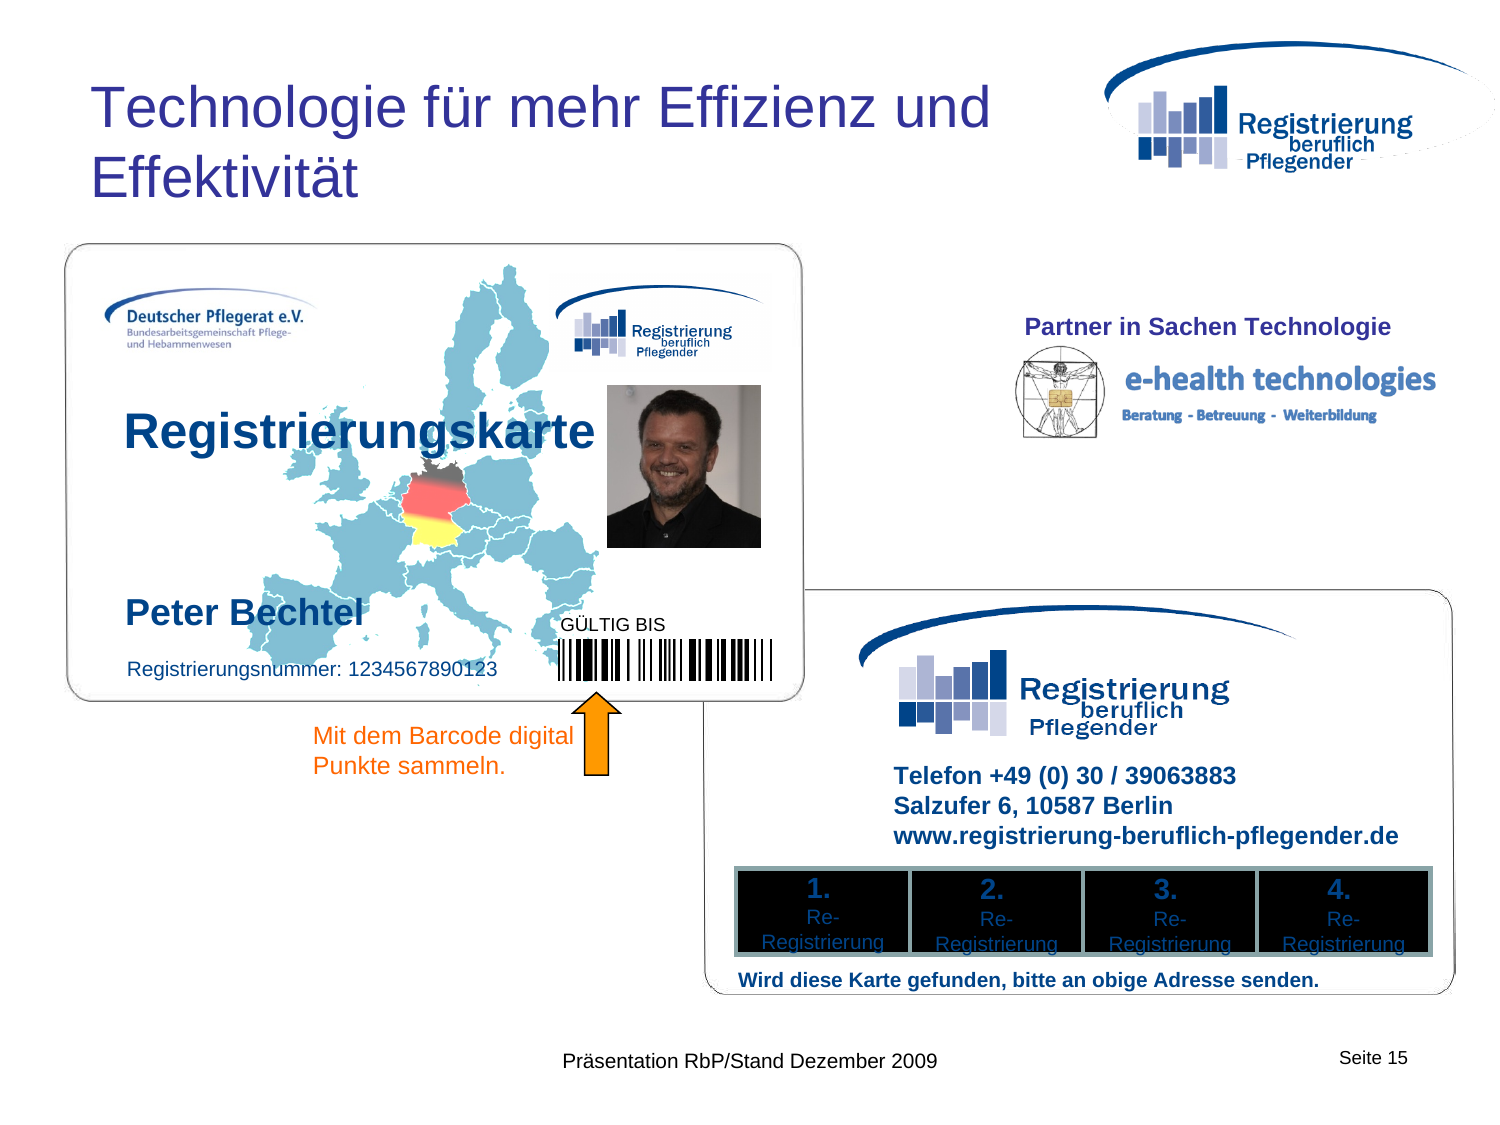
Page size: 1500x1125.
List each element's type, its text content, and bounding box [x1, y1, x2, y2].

text_box 1. Re-Registrierung [736, 868, 909, 955]
picture [64, 243, 1456, 995]
picture [1013, 343, 1457, 441]
text_box 4. Re-Registrierung [1256, 868, 1431, 955]
text_box Partner in Sachen Technologie [1009, 302, 1408, 349]
text_box Registrierungsnummer: 1234567890123 [112, 647, 519, 689]
text_box 3. Re-Registrierung [1083, 868, 1256, 955]
text_box [574, 692, 621, 776]
text_box GÜLTIG BIS [545, 604, 681, 643]
title Technologie für mehr Effizienz und Effektivität [75, 45, 1105, 233]
text_box Mit dem Barcode digital Punkte sammeln. [298, 712, 597, 788]
text_box Wird diese Karte gefunden, bitte an obige Adresse senden. [723, 959, 1341, 1000]
text_box Peter Bechtel [110, 580, 380, 641]
text_box Registrierungskarte [108, 390, 611, 467]
text_box 2. Re-Registrierung [909, 868, 1083, 955]
text_box Telefon +49 (0) 30 / 39063883 Salzufer 6, 10587 Berlin www.registrierung-beruflich-pflegender.de [878, 751, 1415, 857]
picture [1104, 41, 1495, 173]
